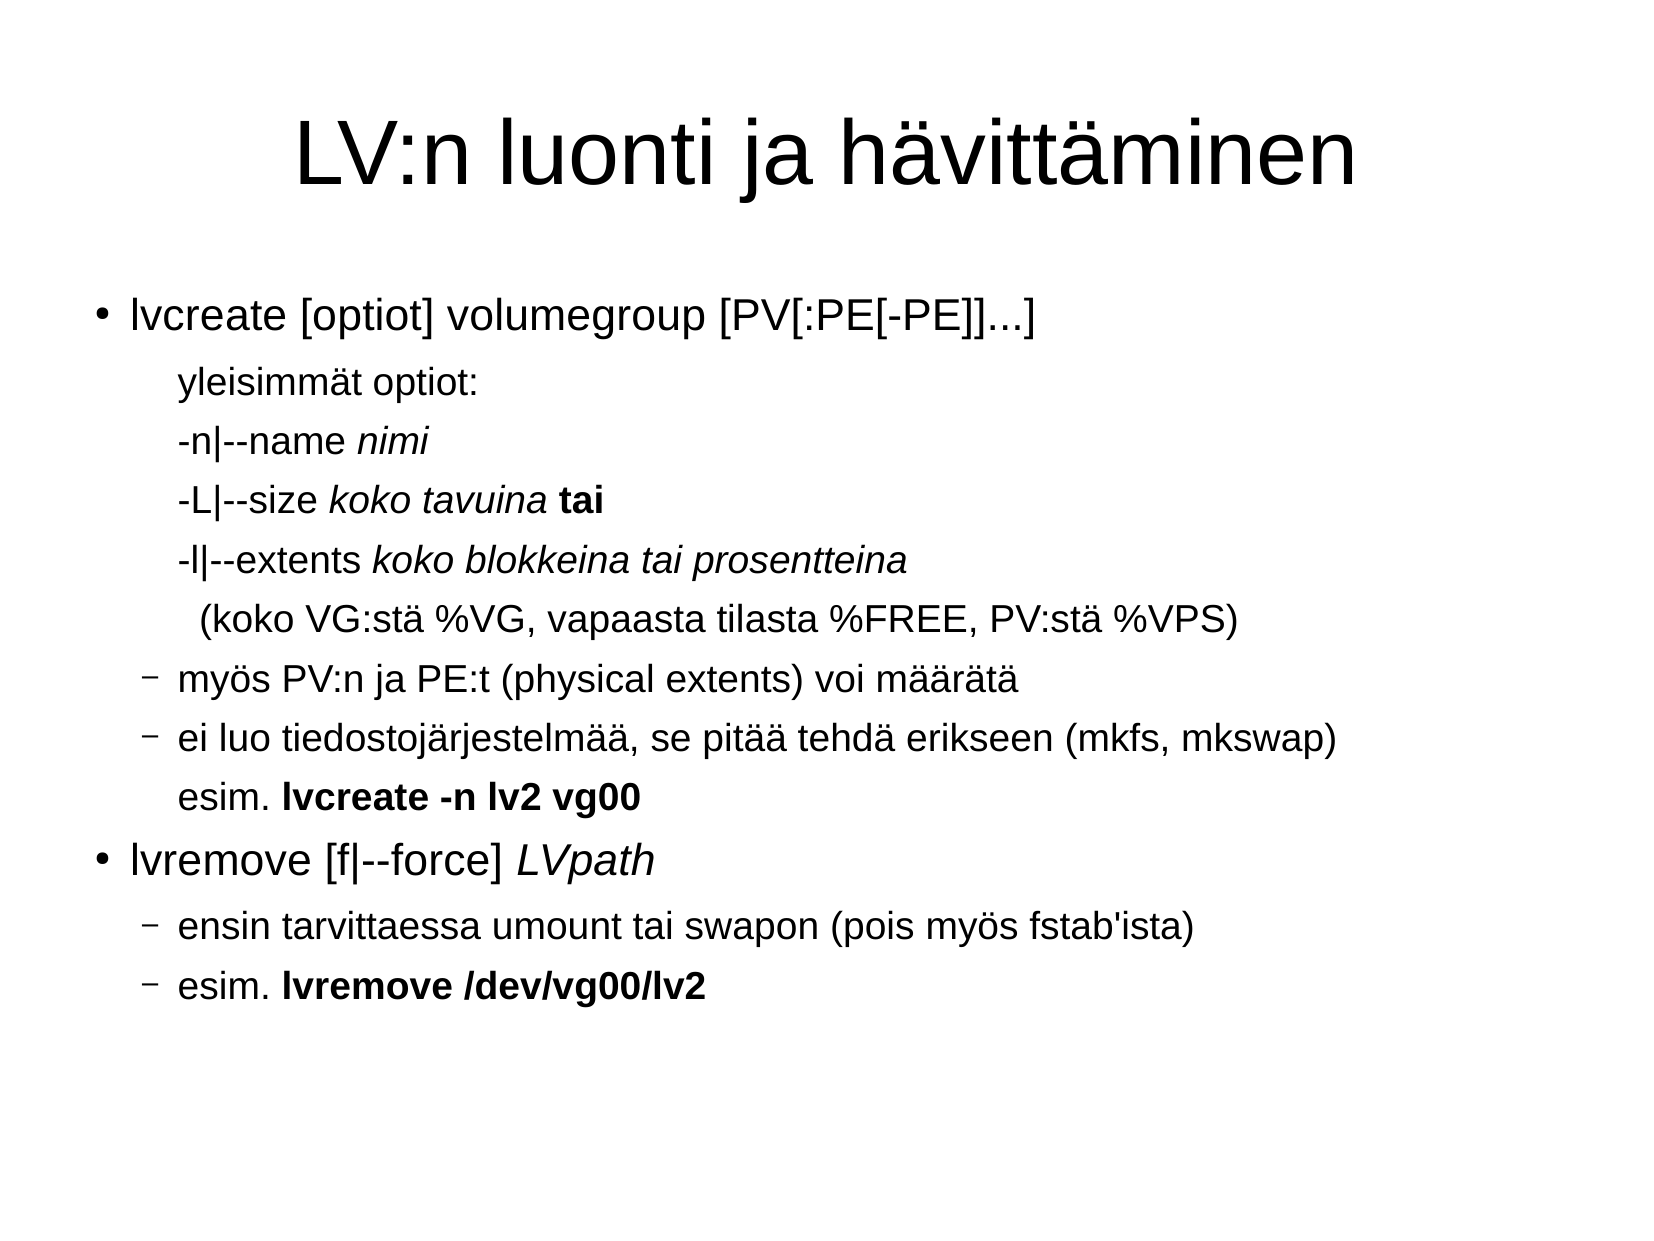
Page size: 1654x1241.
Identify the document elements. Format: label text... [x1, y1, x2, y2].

title LV:n luonti ja hävittäminen [82, 49, 1571, 257]
list lvcreate [optiot] volumegroup [PV[:PE[-PE]]...] yleisimmät optiot: -n|--name nimi -L|--size koko tavuina tai -l|--extents koko blokkeina tai prosentteina (koko VG:stä %VG, vapaasta tilasta %FREE, PV:stä %VPS) myös PV:n ja PE:t (physical extents) voi määrätä ei luo tiedostojärjestelmää, se pitää tehdä erikseen (mkfs, mkswap) esim. lvcreate -n lv2 vg00 lvremove [f|--force] LVpath ensin tarvittaessa umount tai swapon (pois myös fstab'ista) esim. lvremove /dev/vg00/lv2 [82, 290, 1571, 1010]
